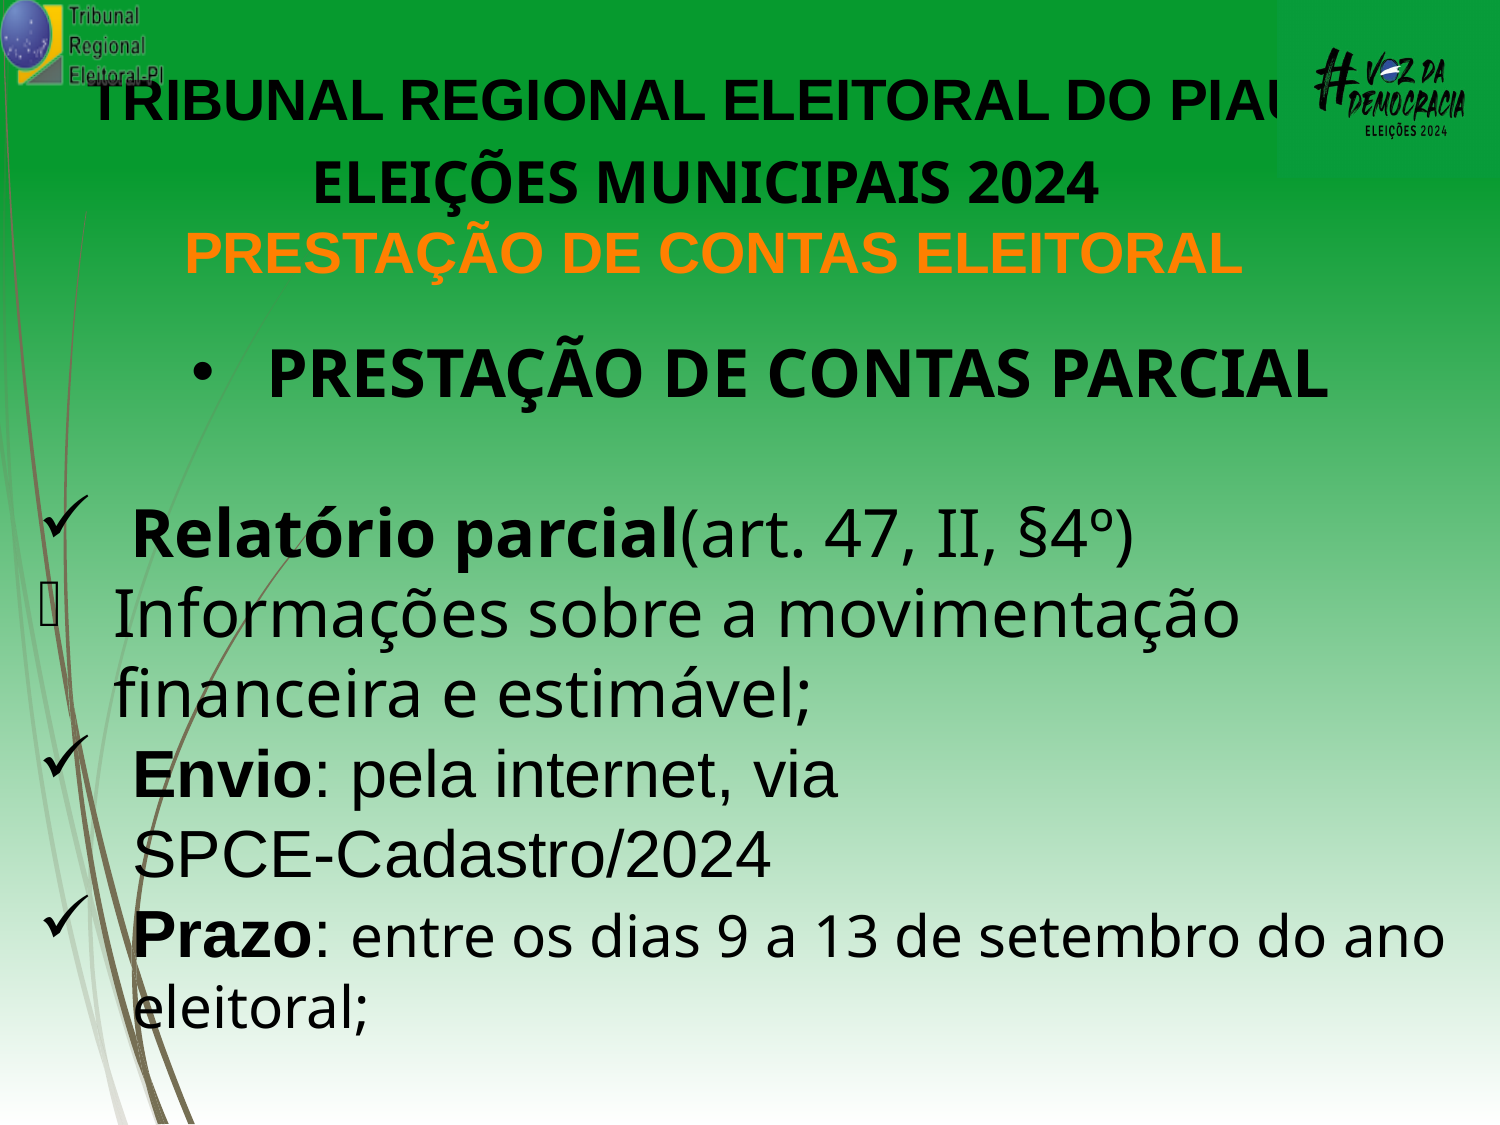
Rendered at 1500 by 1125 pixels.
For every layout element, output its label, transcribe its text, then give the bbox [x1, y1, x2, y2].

text_box PRESTAÇÃO DE CONTAS PARCIAL Relatório parcial(art. 47, II, §4º) Informações sobre a movimentação financeira e estimável; Envio: pela internet, via SPCE-Cadastro/2024 Prazo: entre os dias 9 a 13 de setembro do ano eleitoral; [23, 283, 1498, 1099]
picture [1277, 0, 1500, 178]
text_box TRIBUNAL REGIONAL ELEITORAL DO PIAUÍ ELEIÇÕES MUNICIPAIS 2024 PRESTAÇÃO DE CONTAS ELEITORAL [0, 55, 1472, 473]
picture [0, 0, 178, 94]
